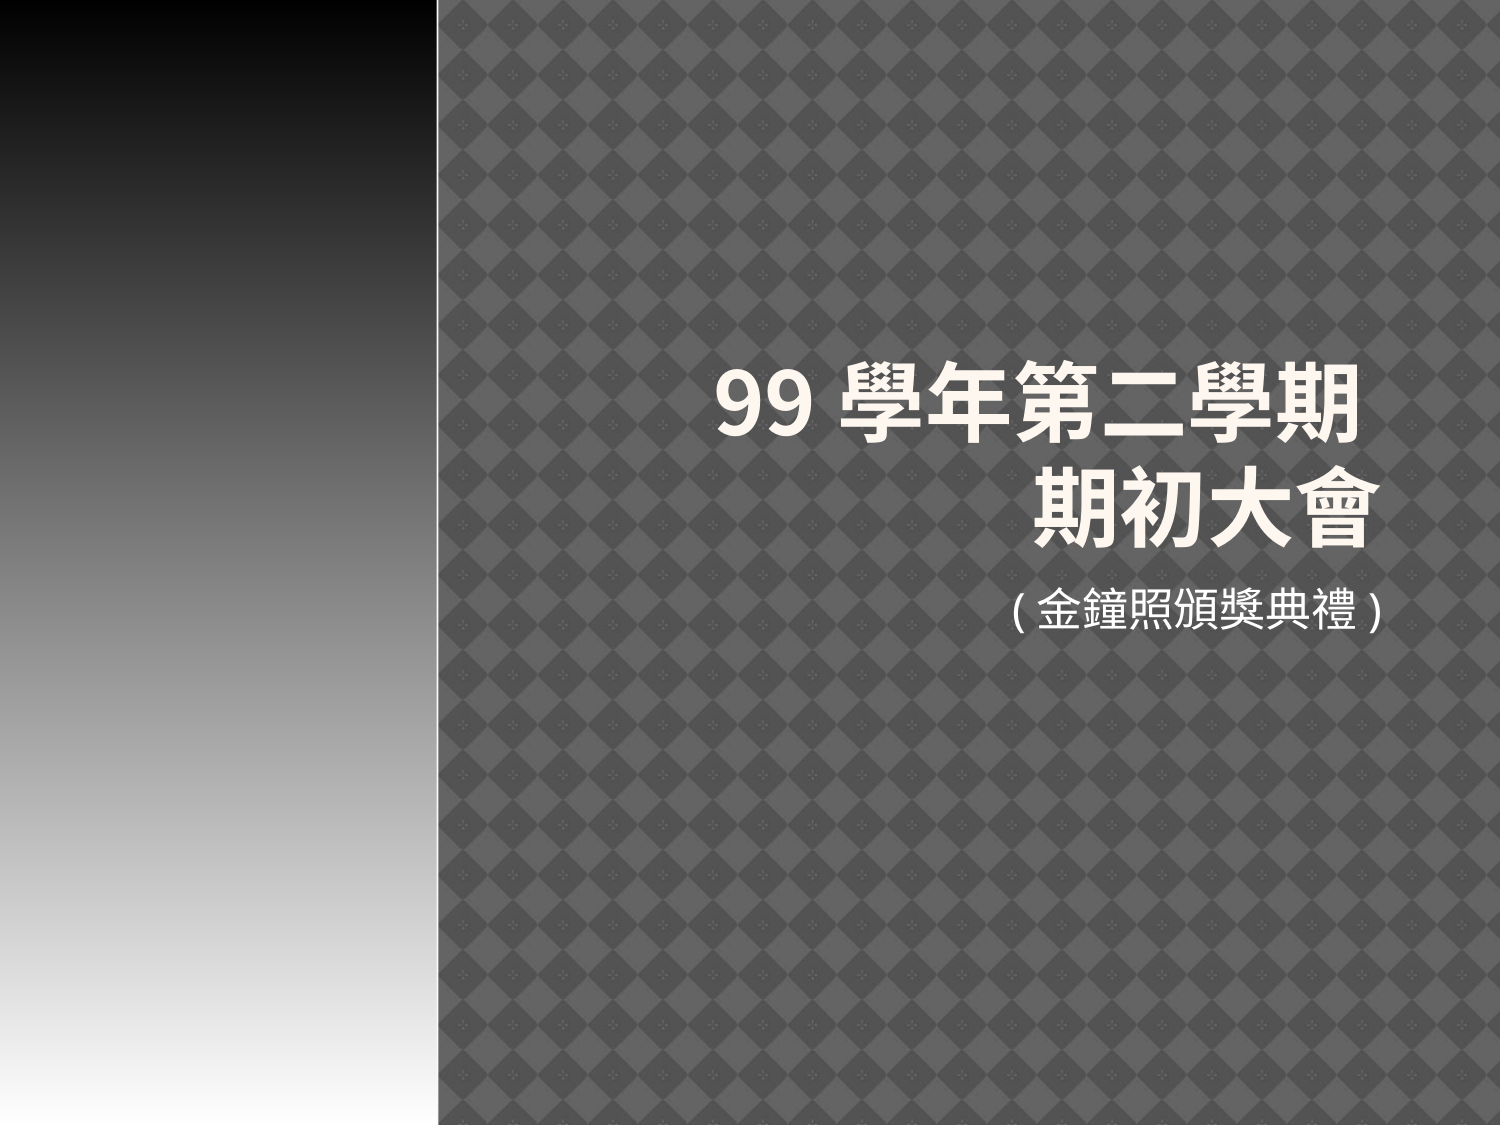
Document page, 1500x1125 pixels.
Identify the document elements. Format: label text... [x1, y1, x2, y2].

title 99學年第二學期 期初大會 [552, 87, 1390, 558]
subtitle (金鐘照頒獎典禮) [550, 580, 1390, 762]
picture [439, 0, 1500, 1125]
